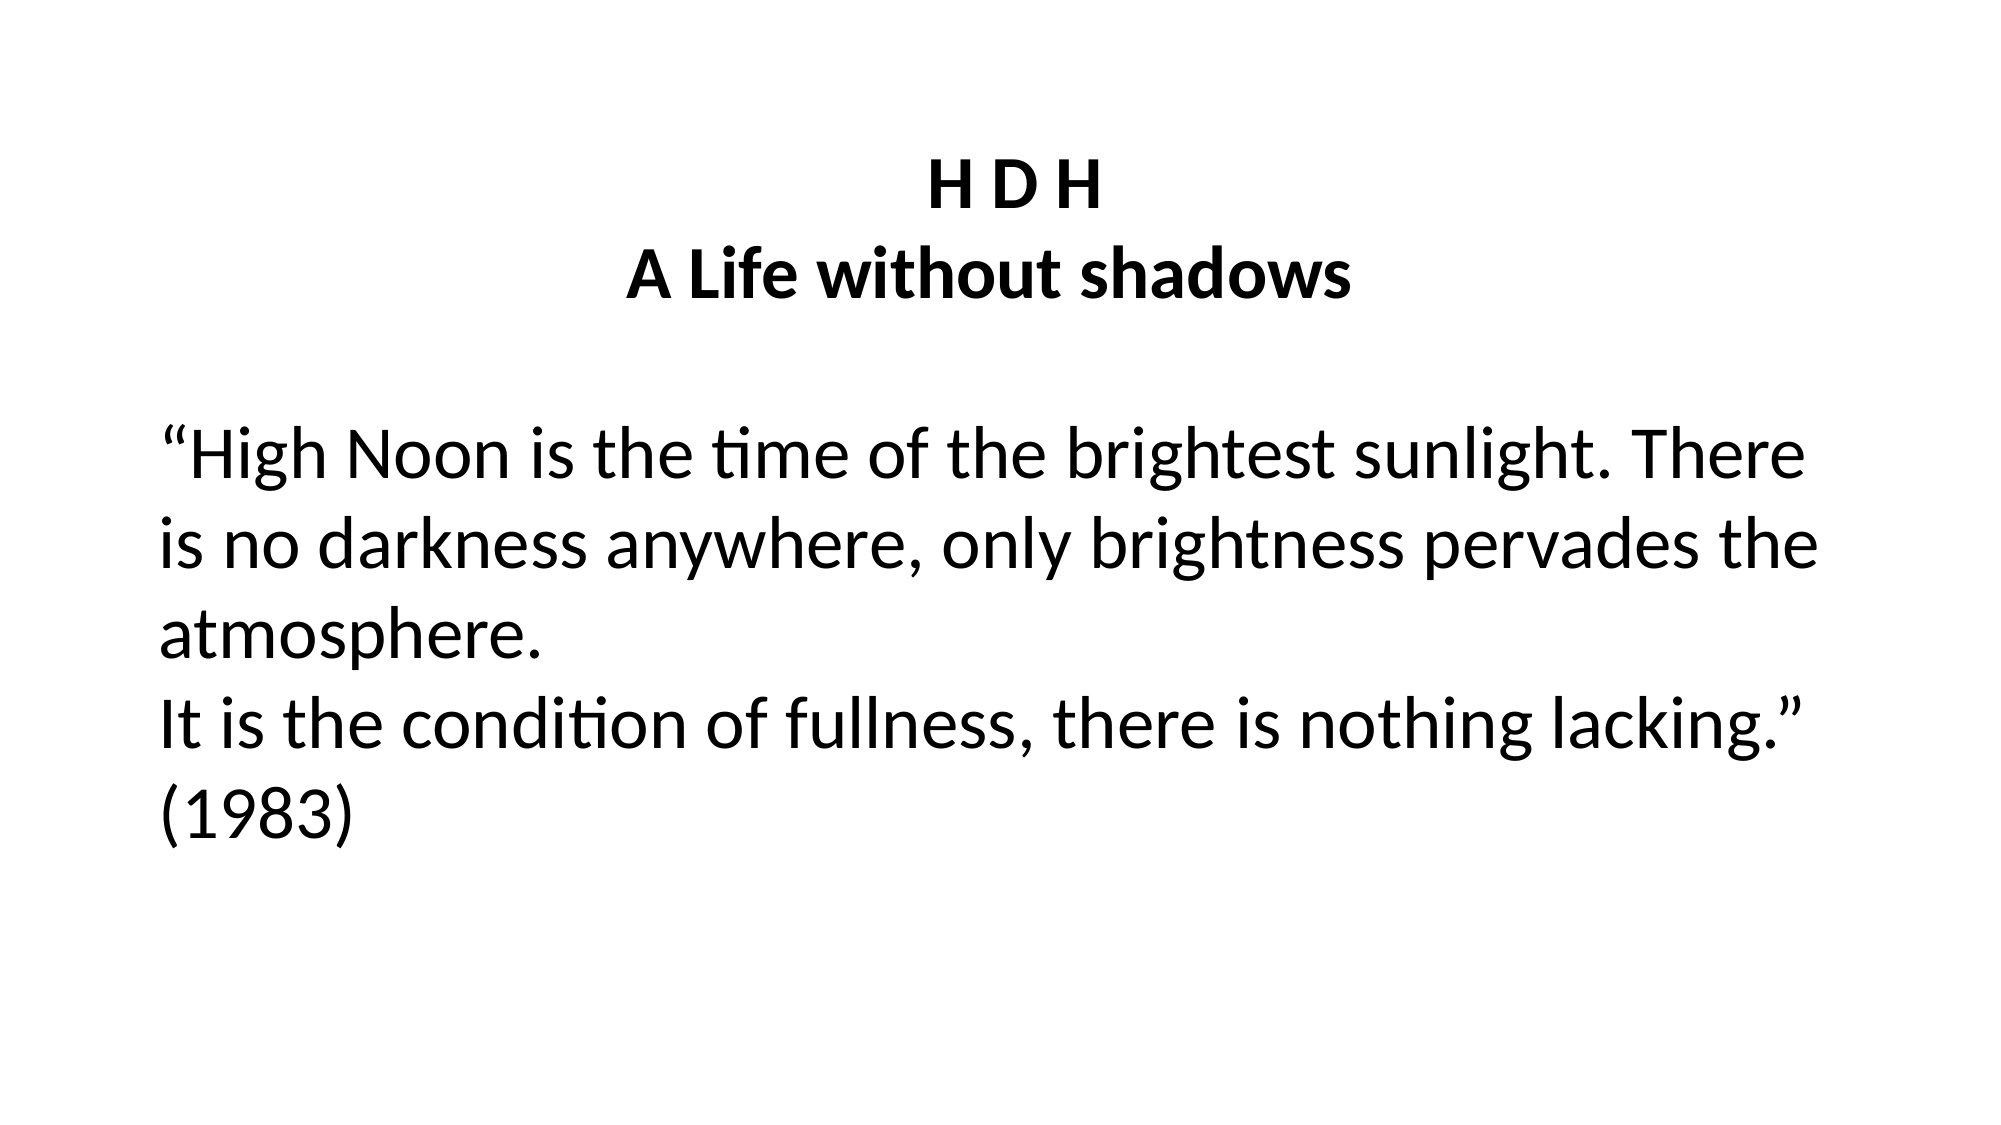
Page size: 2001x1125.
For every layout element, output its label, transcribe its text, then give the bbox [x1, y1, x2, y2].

text_box H D H A Life without shadows “High Noon is the time of the brightest sunlight. There is no darkness anywhere, only brightness pervades the atmosphere. It is the condition of fullness, there is nothing lacking.” (1983) [143, 125, 1881, 869]
